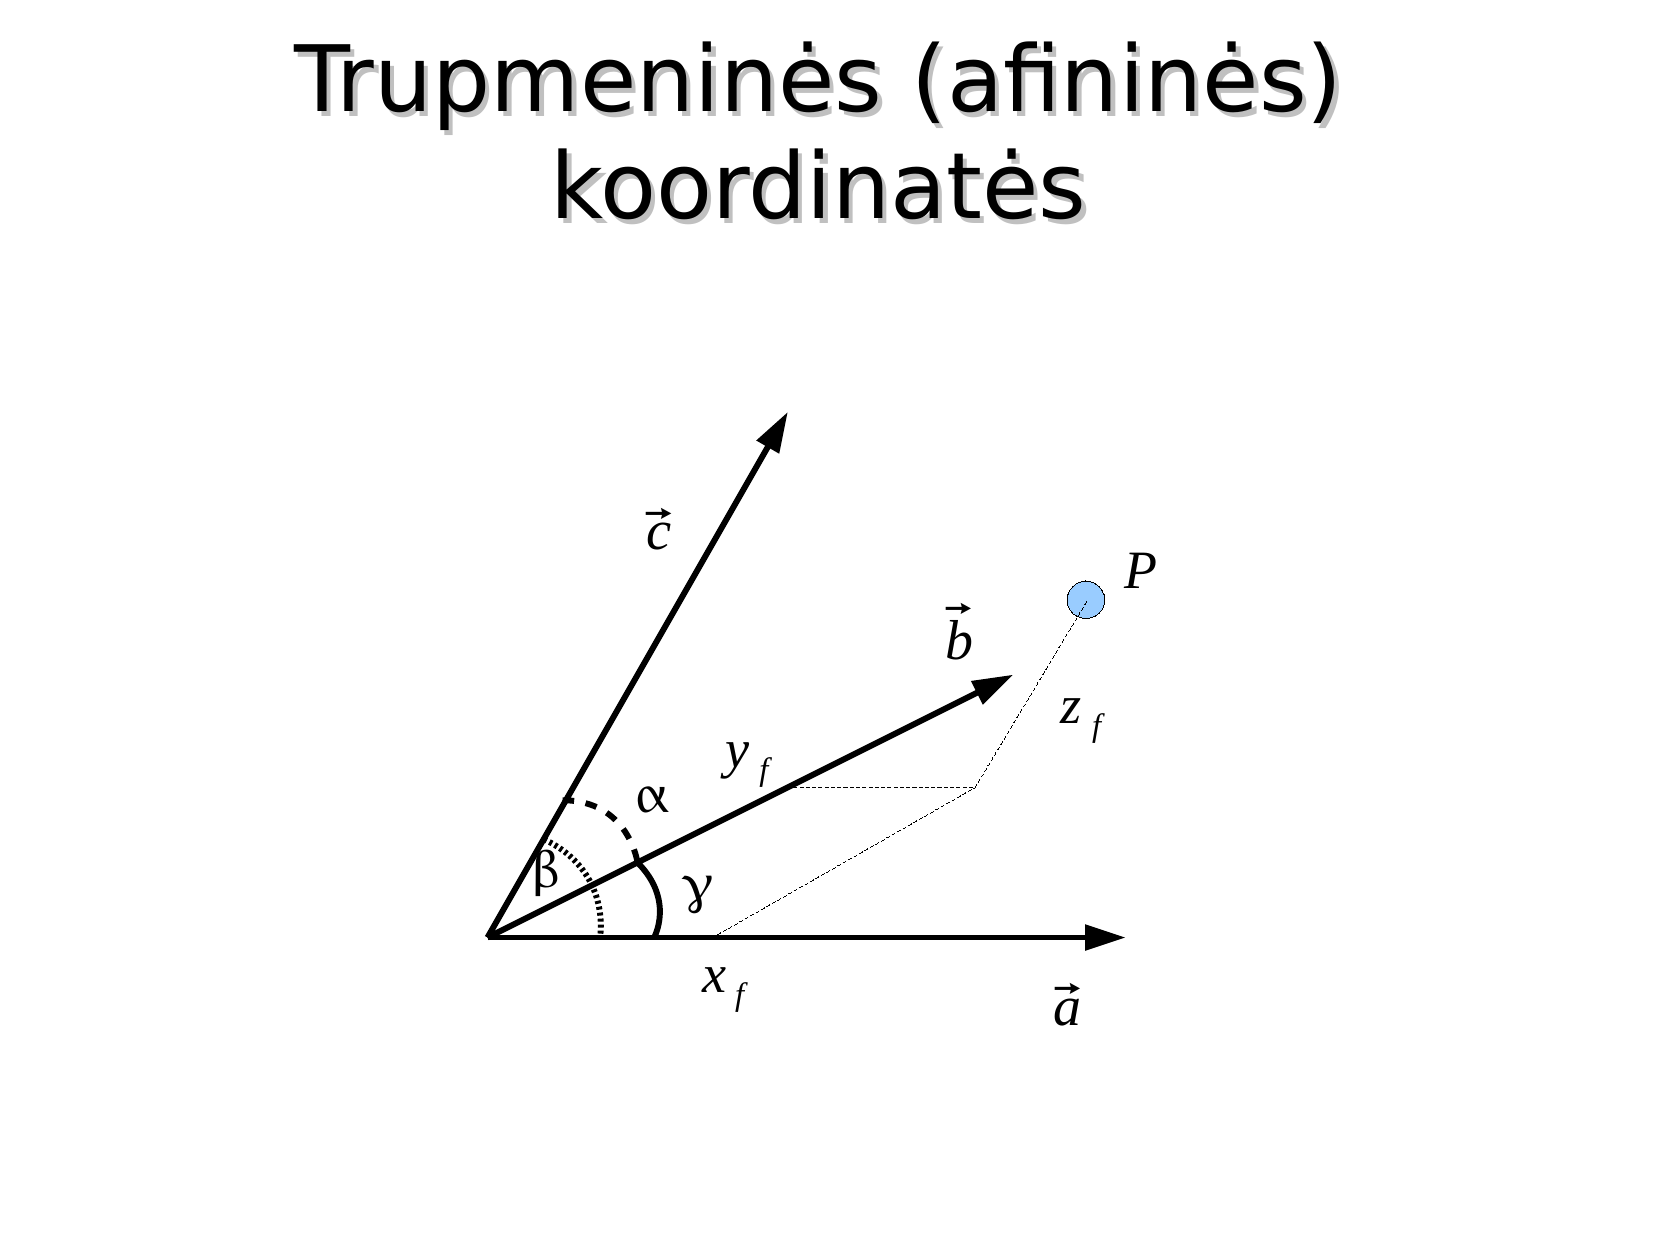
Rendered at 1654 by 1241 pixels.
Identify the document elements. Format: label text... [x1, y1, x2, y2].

title Trupmeninės (afininės) koordinatės [75, 26, 1564, 241]
chart [675, 852, 723, 916]
chart [637, 500, 679, 563]
chart [629, 762, 676, 826]
text_box [1067, 580, 1105, 619]
chart [1046, 975, 1088, 1038]
chart [525, 837, 570, 901]
chart [712, 719, 775, 788]
chart [937, 600, 980, 672]
chart [691, 944, 751, 1013]
chart [1050, 675, 1107, 744]
chart [1113, 540, 1163, 601]
